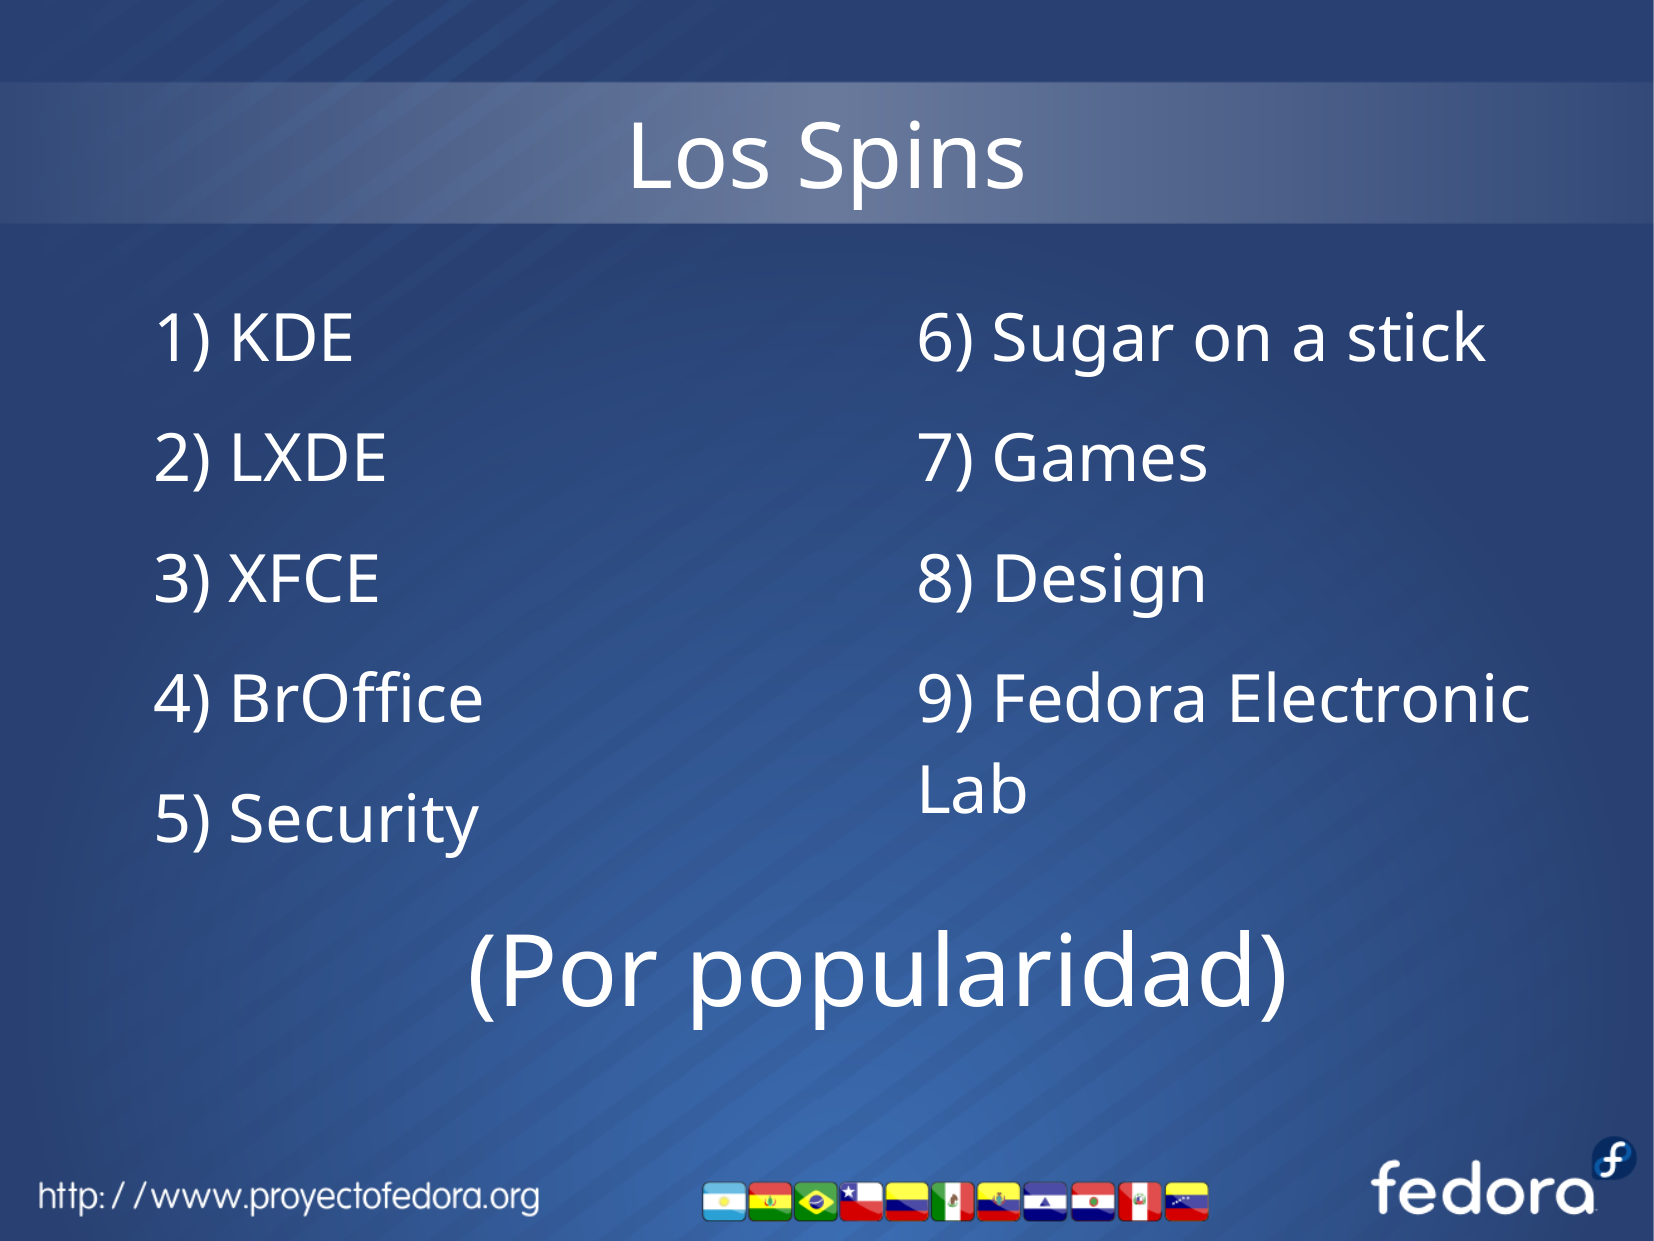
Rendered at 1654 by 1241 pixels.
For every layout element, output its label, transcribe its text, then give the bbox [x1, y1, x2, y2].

title Los Spins [82, 49, 1571, 257]
picture [0, 0, 1654, 1241]
list 6) Sugar on a stick 7) Games 8) Design 9) Fedora Electronic Lab [845, 290, 1572, 1109]
text_box (Por popularidad) [452, 891, 1202, 1019]
list 1) KDE 2) LXDE 3) XFCE 4) BrOffice 5) Security [82, 290, 809, 1109]
